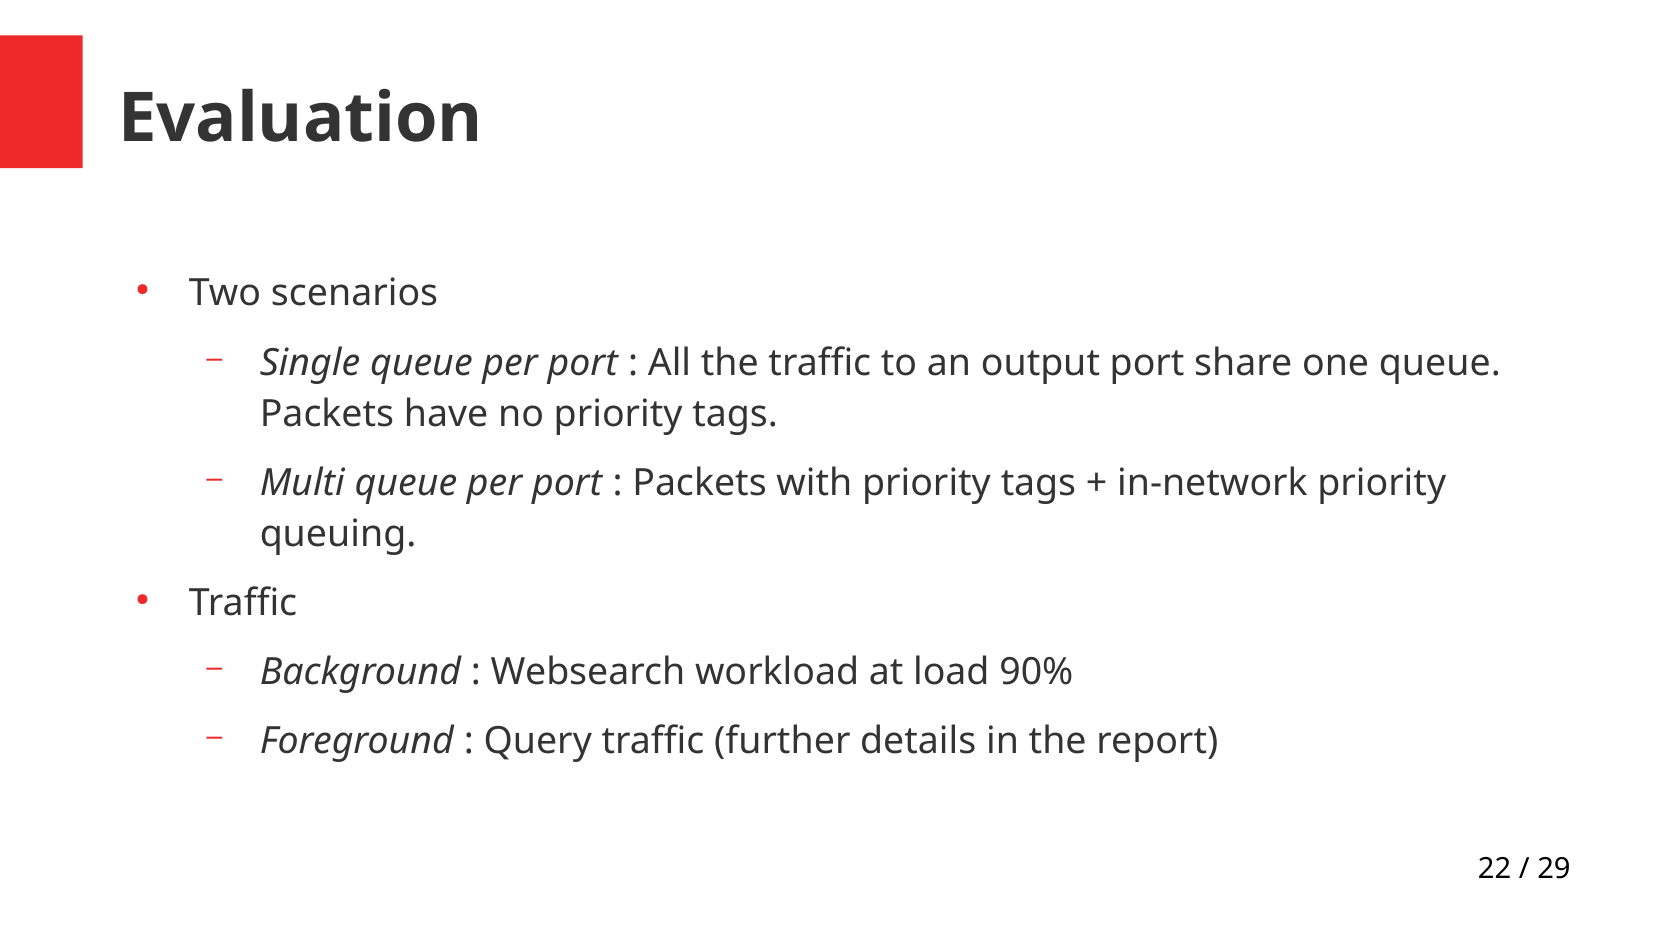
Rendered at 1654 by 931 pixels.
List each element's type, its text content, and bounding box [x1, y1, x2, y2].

title Evaluation [118, 36, 1571, 193]
list Two scenarios Single queue per port : All the traffic to an output port share one queue. Packets have no priority tags. Multi queue per port : Packets with priority tags + in-network priority queuing. Traffic Background : Websearch workload at load 90% Foreground : Query traffic (further details in the report) [118, 265, 1536, 806]
